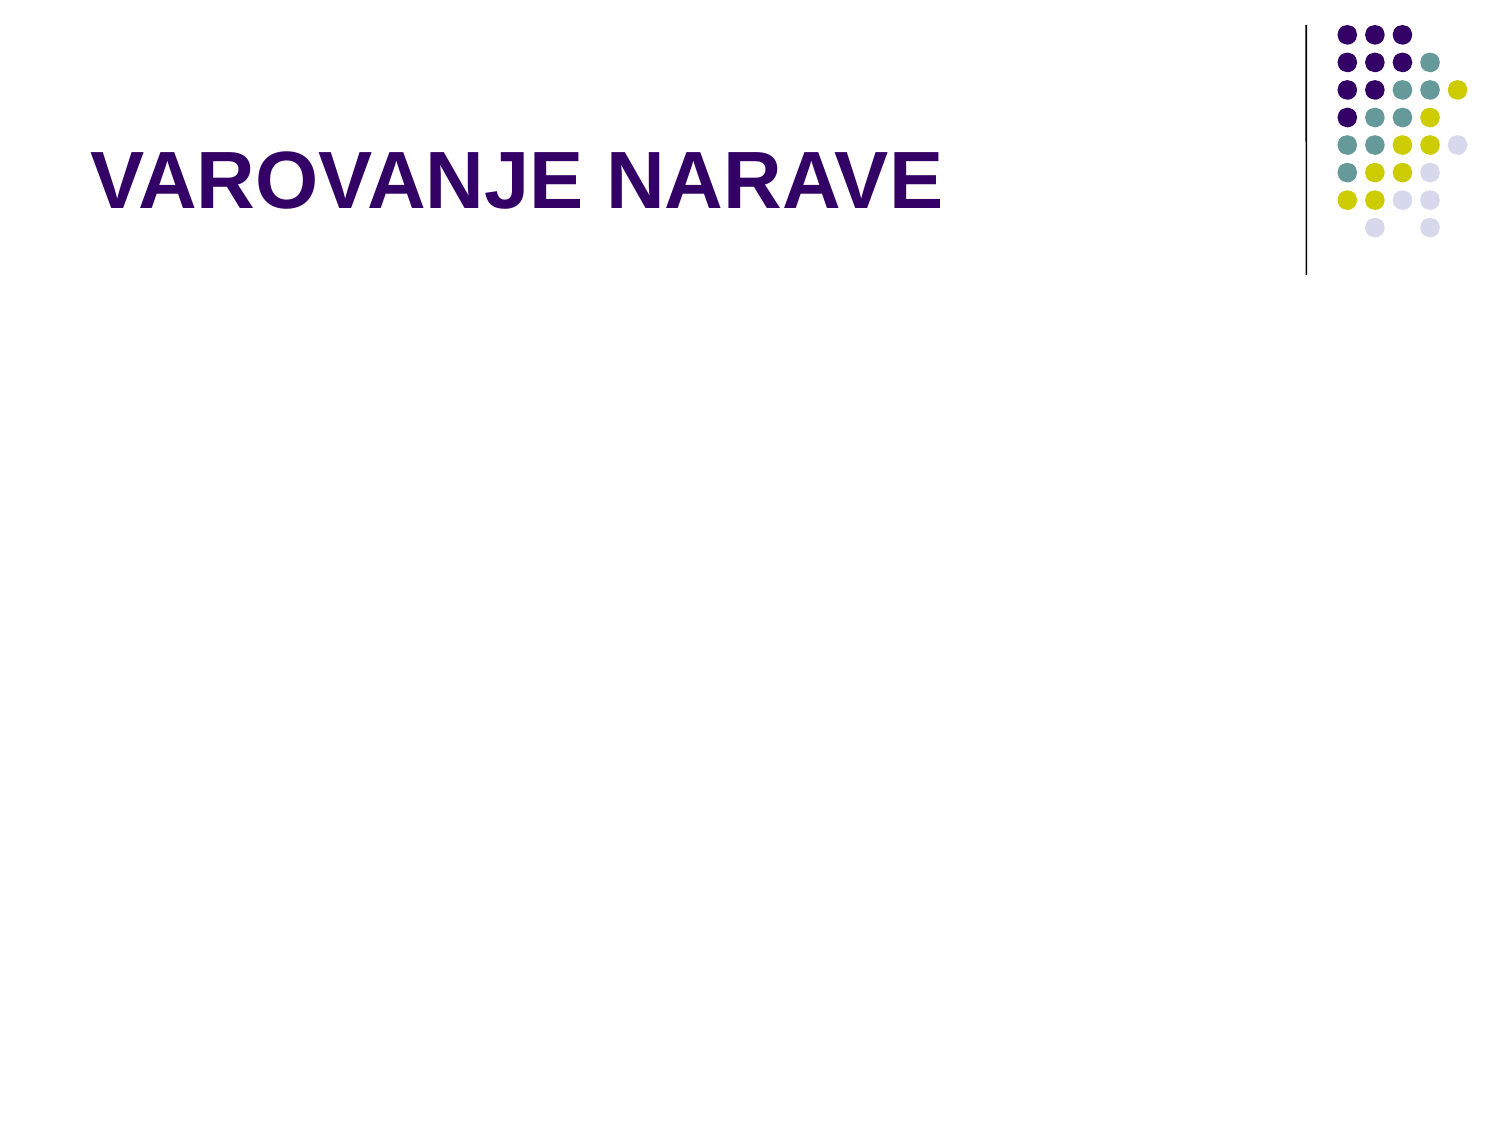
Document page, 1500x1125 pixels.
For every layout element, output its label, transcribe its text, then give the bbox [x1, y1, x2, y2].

title VAROVANJE NARAVE [75, 20, 1313, 233]
